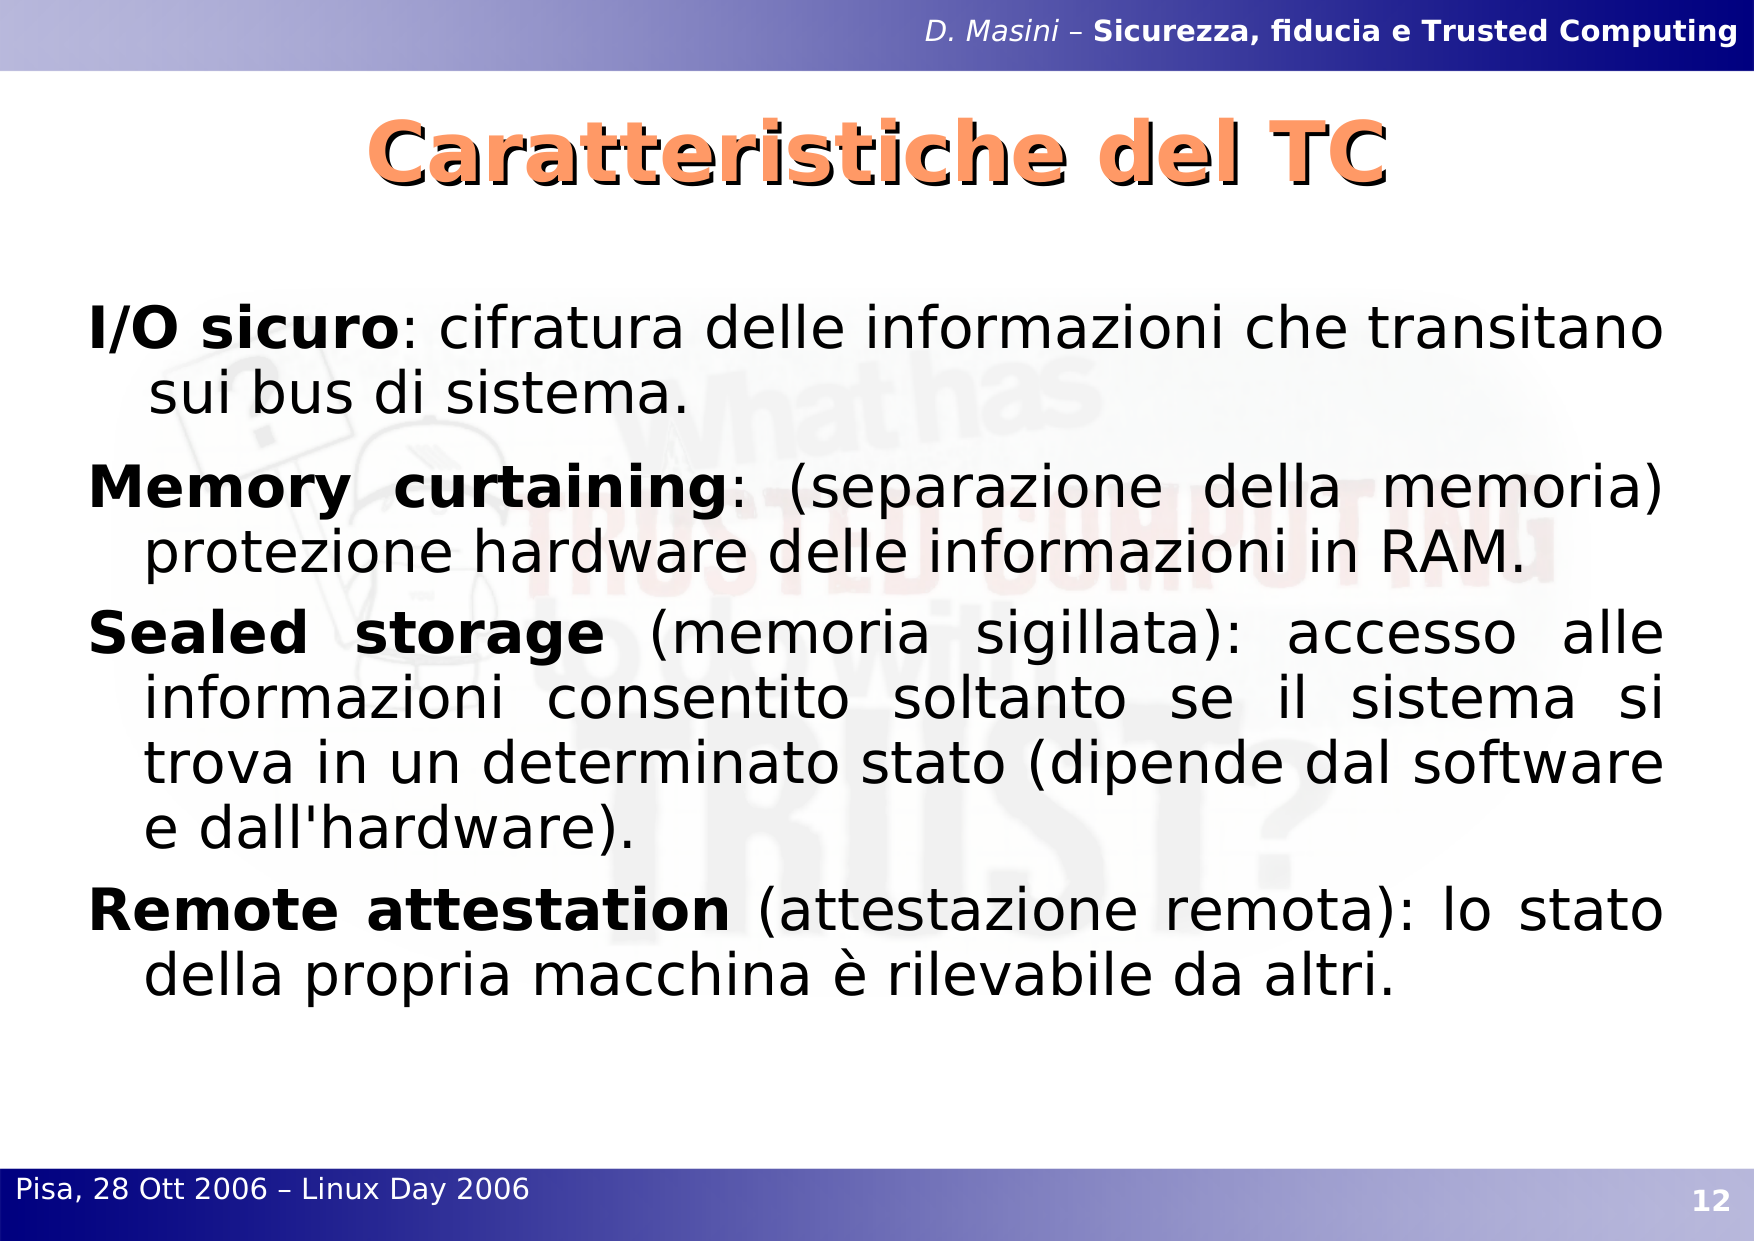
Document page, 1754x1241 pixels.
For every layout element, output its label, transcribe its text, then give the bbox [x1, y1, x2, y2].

text_box Pisa, 28 Ott 2006 – Linux Day 2006 [0, 1175, 1314, 1234]
picture [0, 0, 1754, 1241]
text_box <numero> [1641, 1185, 1732, 1223]
text_box D. Masini – Sicurezza, fiducia e Trusted Computing [602, 7, 1754, 63]
list I/O sicuro: cifratura delle informazioni che transitano sui bus di sistema. Memory curtaining: (separazione della memoria) protezione hardware delle informazioni in RAM. Sealed storage (memoria sigillata): accesso alle informazioni consentito soltanto se il sistema si trova in un determinato stato (dipende dal software e dall'hardware). Remote attestation (attestazione remota): lo stato della propria macchina è rilevabile da altri. [87, 296, 1667, 1121]
title Caratteristiche del TC [87, 49, 1667, 257]
